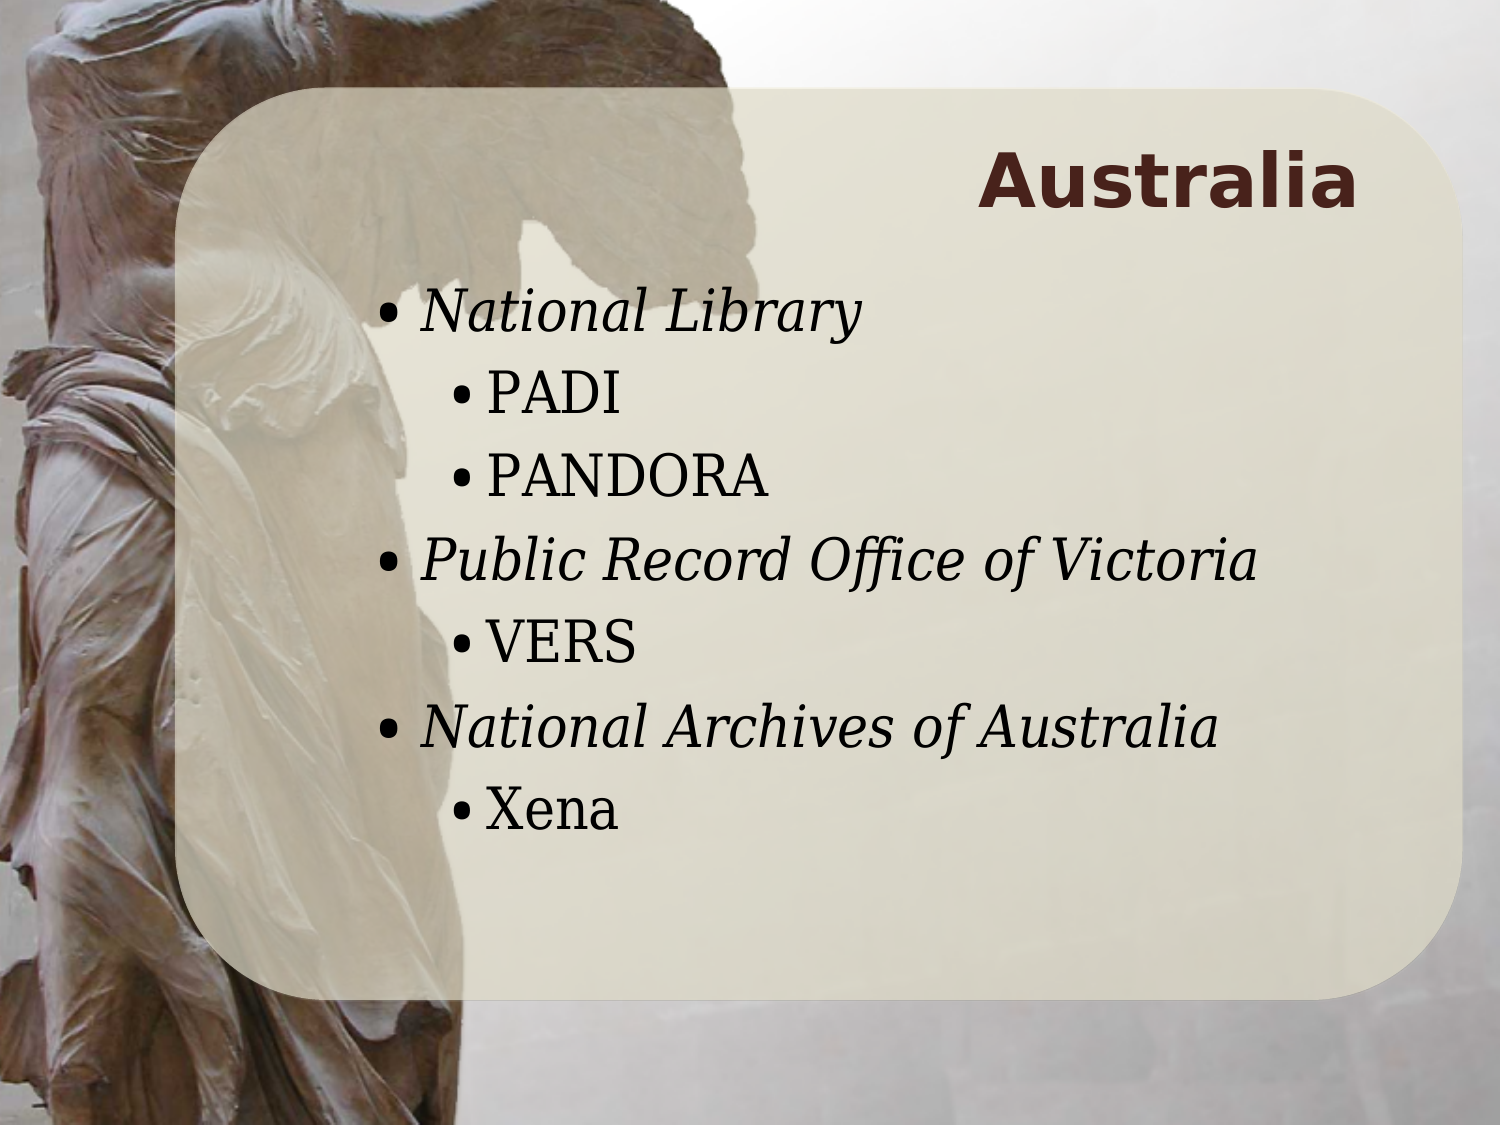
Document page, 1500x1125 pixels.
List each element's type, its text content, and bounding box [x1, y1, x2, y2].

title Australia [200, 87, 1375, 276]
list National Library PADI PANDORA Public Record Office of Victoria VERS National Archives of Australia Xena [350, 269, 1388, 945]
picture [0, 0, 1500, 1125]
